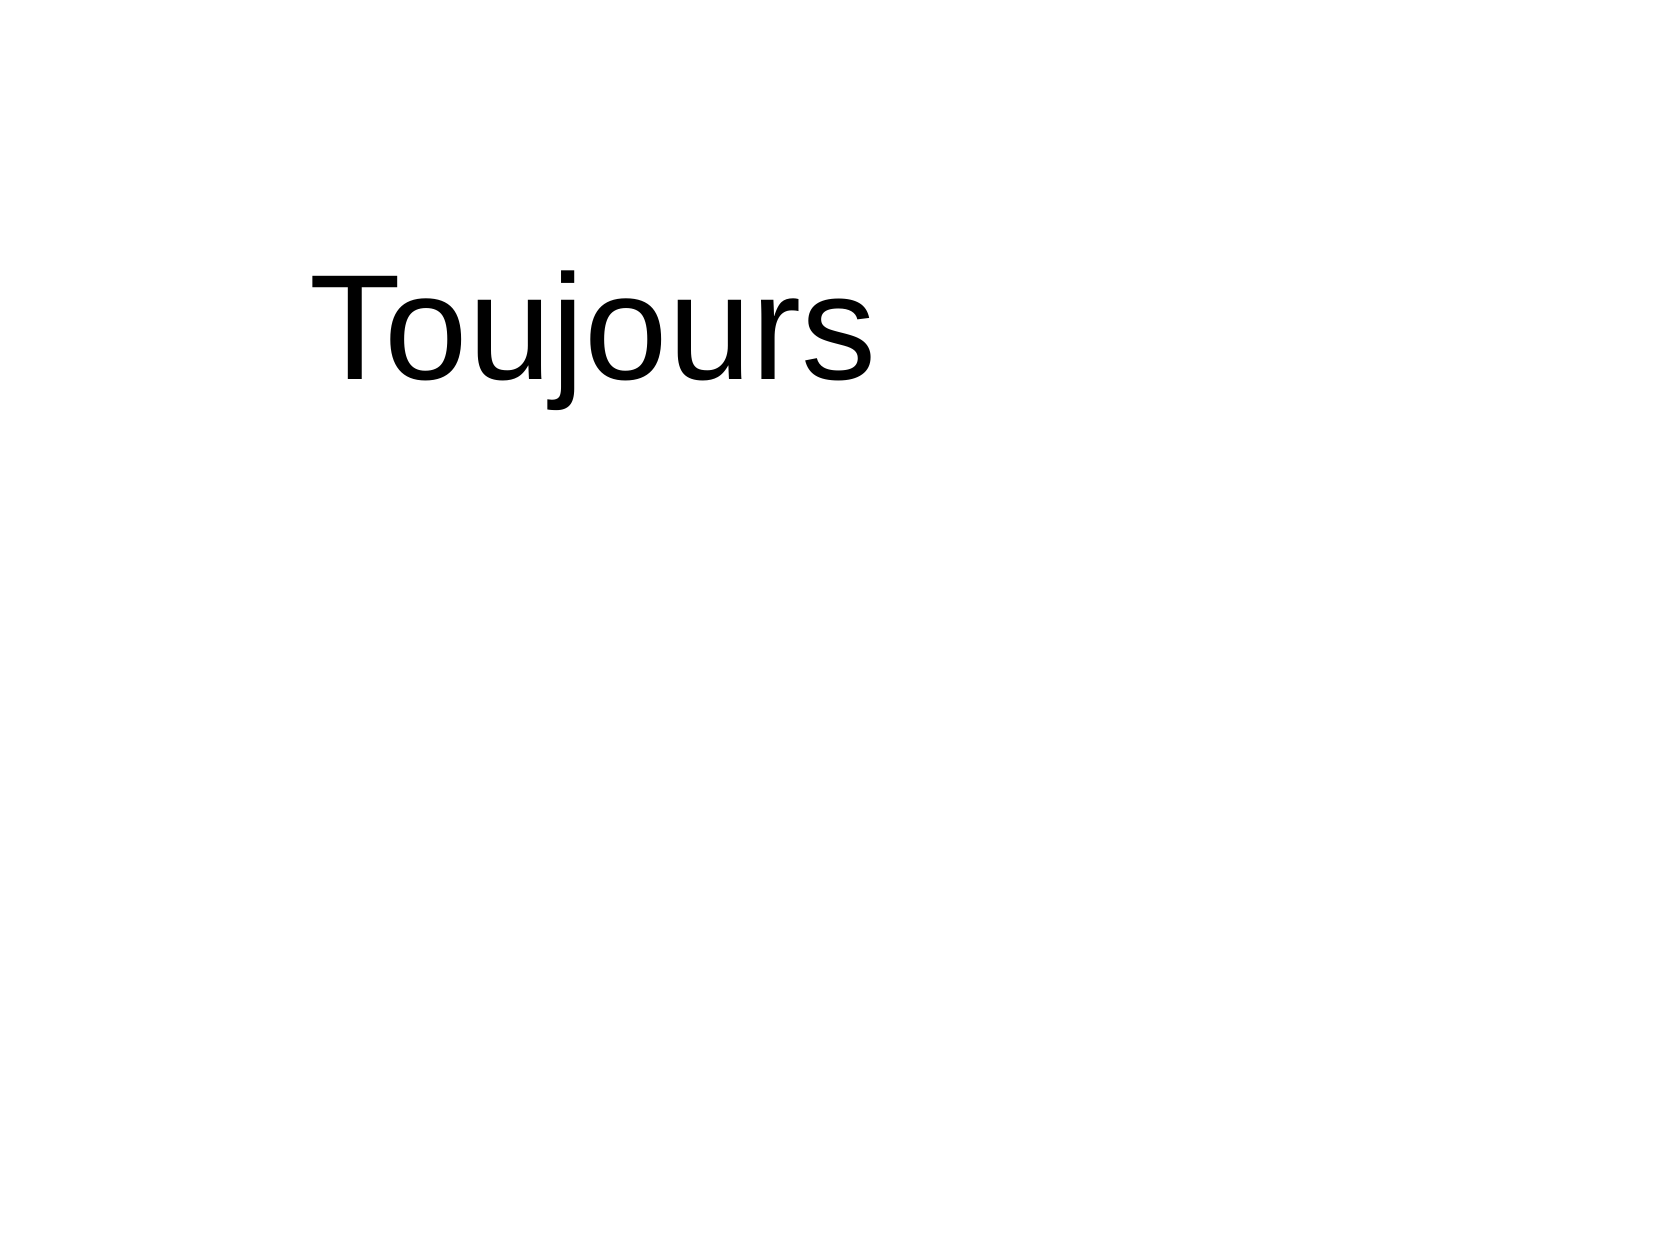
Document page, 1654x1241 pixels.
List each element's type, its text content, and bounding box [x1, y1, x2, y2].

text_box Toujours [295, 236, 1359, 419]
